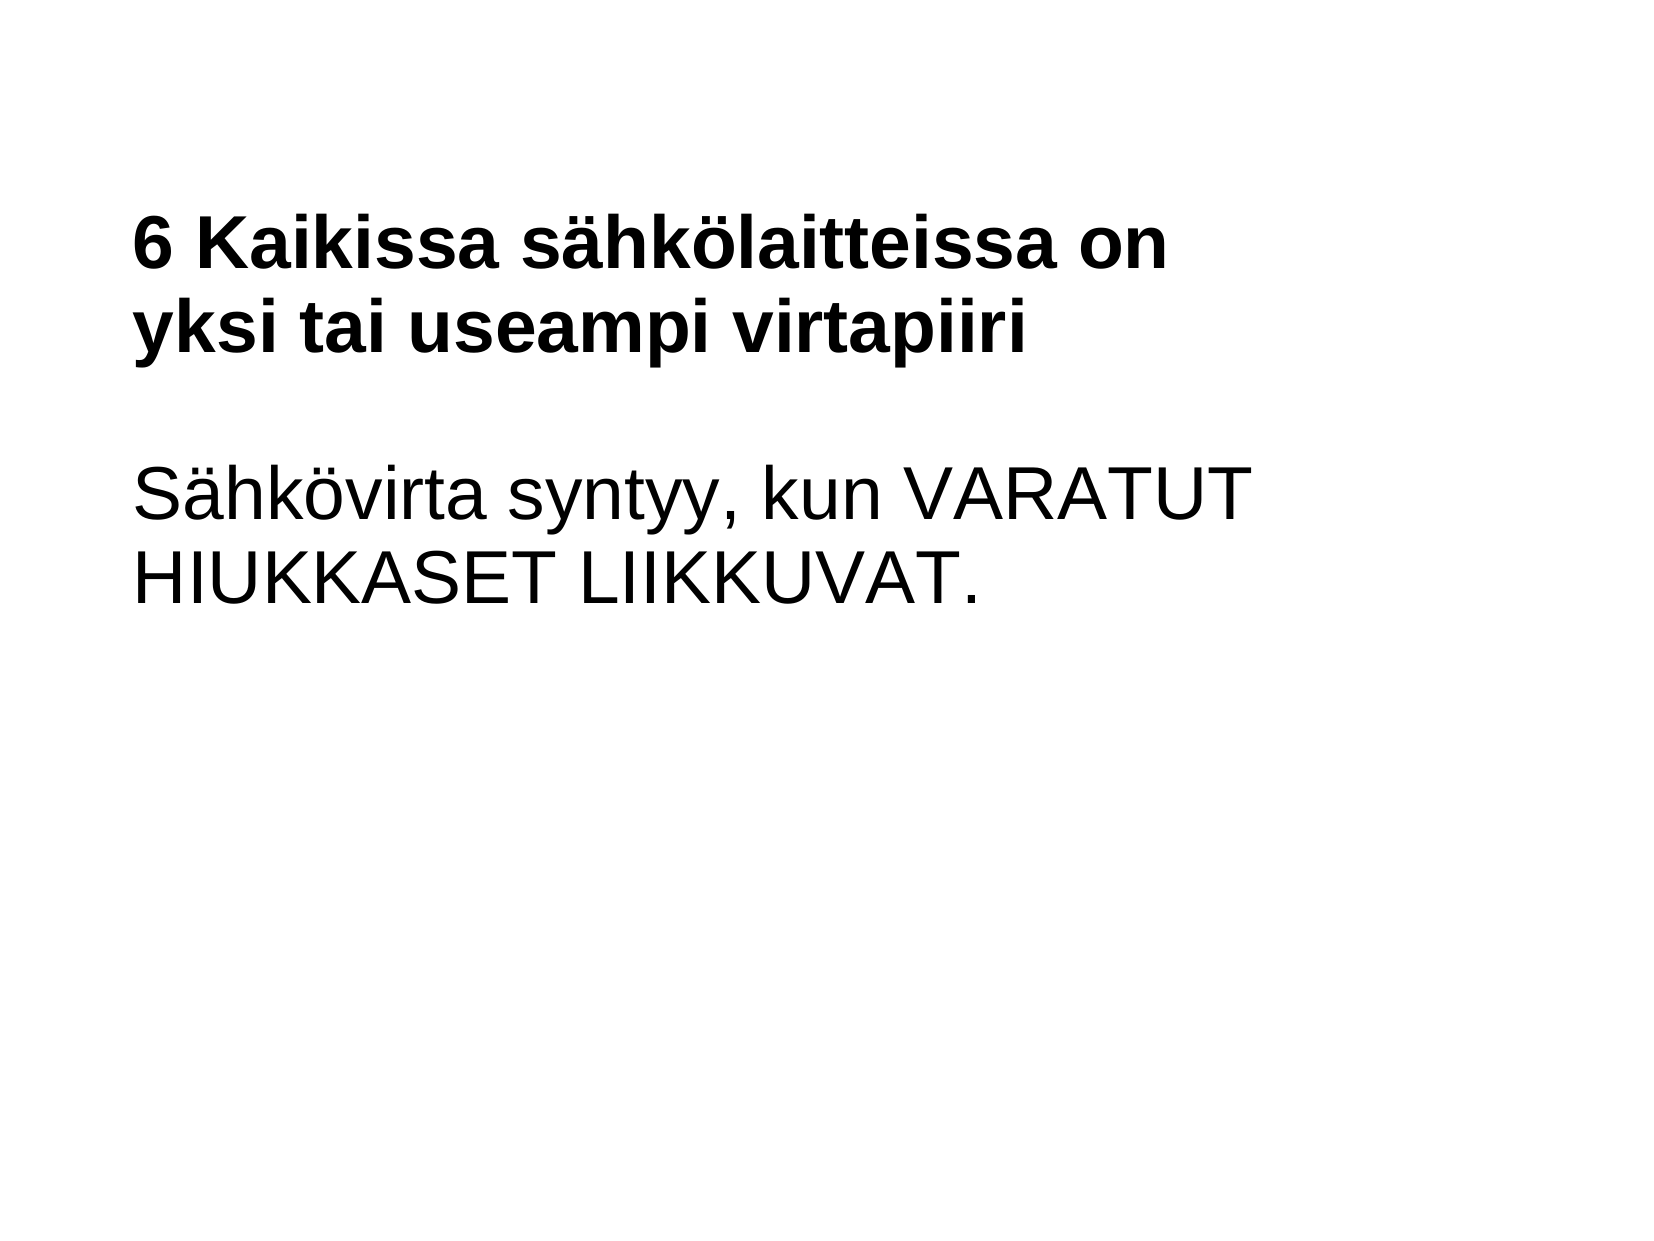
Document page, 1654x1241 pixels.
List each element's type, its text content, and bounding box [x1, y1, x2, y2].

text_box 6 Kaikissa sähkölaitteissa on yksi tai useampi virtapiiri Sähkövirta syntyy, kun VARATUT HIUKKASET LIIKKUVAT. [118, 189, 1347, 624]
